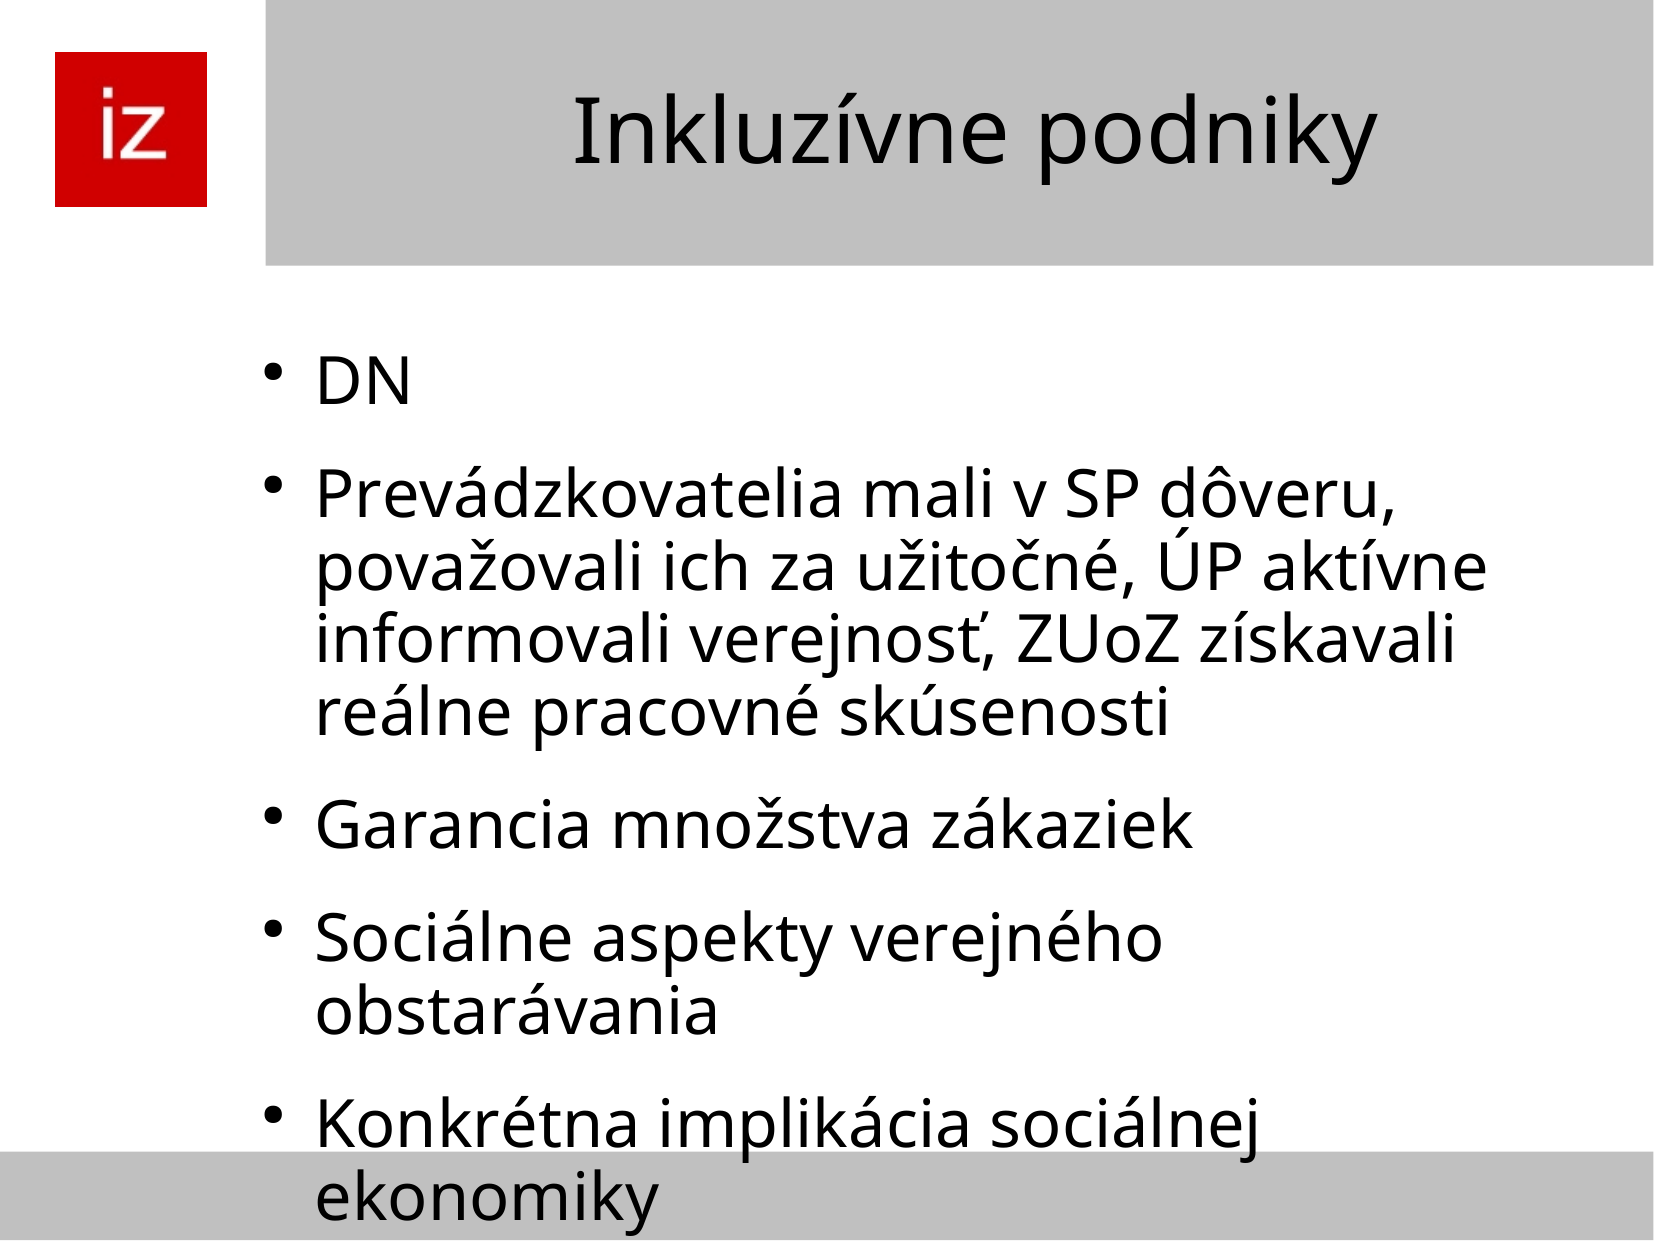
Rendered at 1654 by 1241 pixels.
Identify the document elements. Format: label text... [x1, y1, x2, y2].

list DN Prevádzkovatelia mali v SP dôveru, považovali ich za užitočné, ÚP aktívne informovali verejnosť, ZUoZ získavali reálne pracovné skúsenosti Garancia množstva zákaziek Sociálne aspekty verejného obstarávania Konkrétna implikácia sociálnej ekonomiky ... [147, 346, 1559, 1241]
picture [55, 52, 207, 207]
title Inkluzívne podniky [295, 2, 1625, 265]
